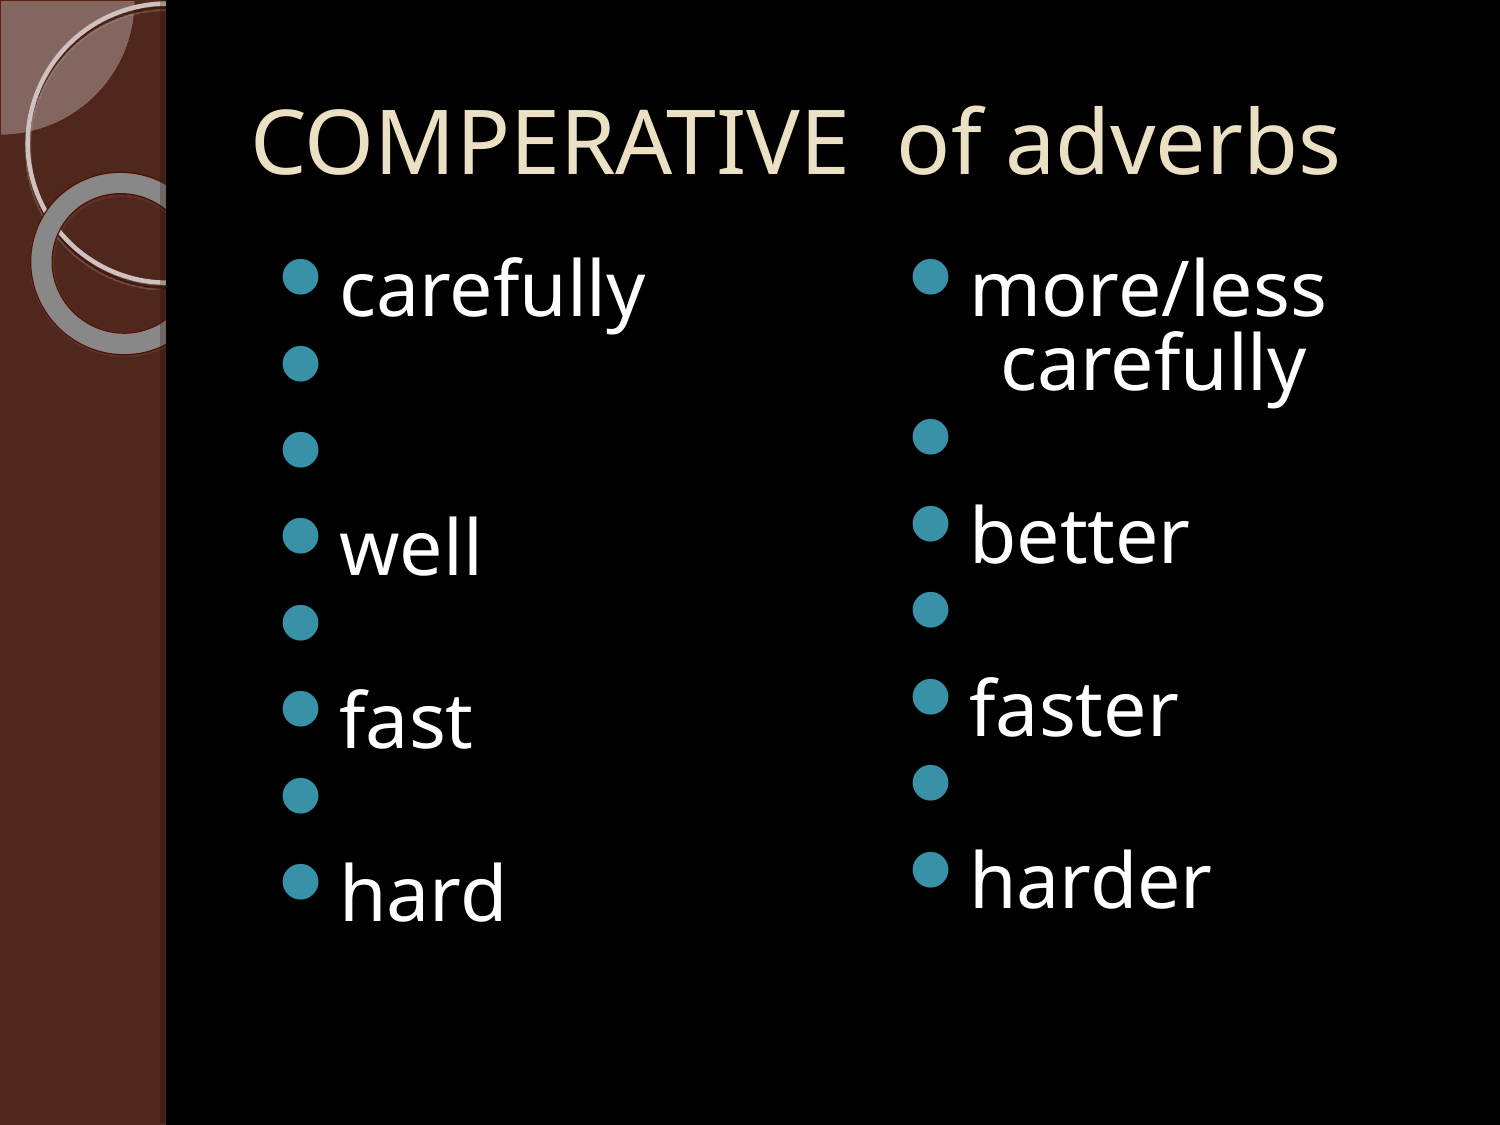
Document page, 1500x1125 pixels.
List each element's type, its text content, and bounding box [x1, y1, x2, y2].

list carefully well fast hard [235, 249, 836, 1015]
list more/less carefully better faster harder [865, 249, 1500, 1015]
title COMPERATIVE of adverbs [235, 45, 1466, 233]
